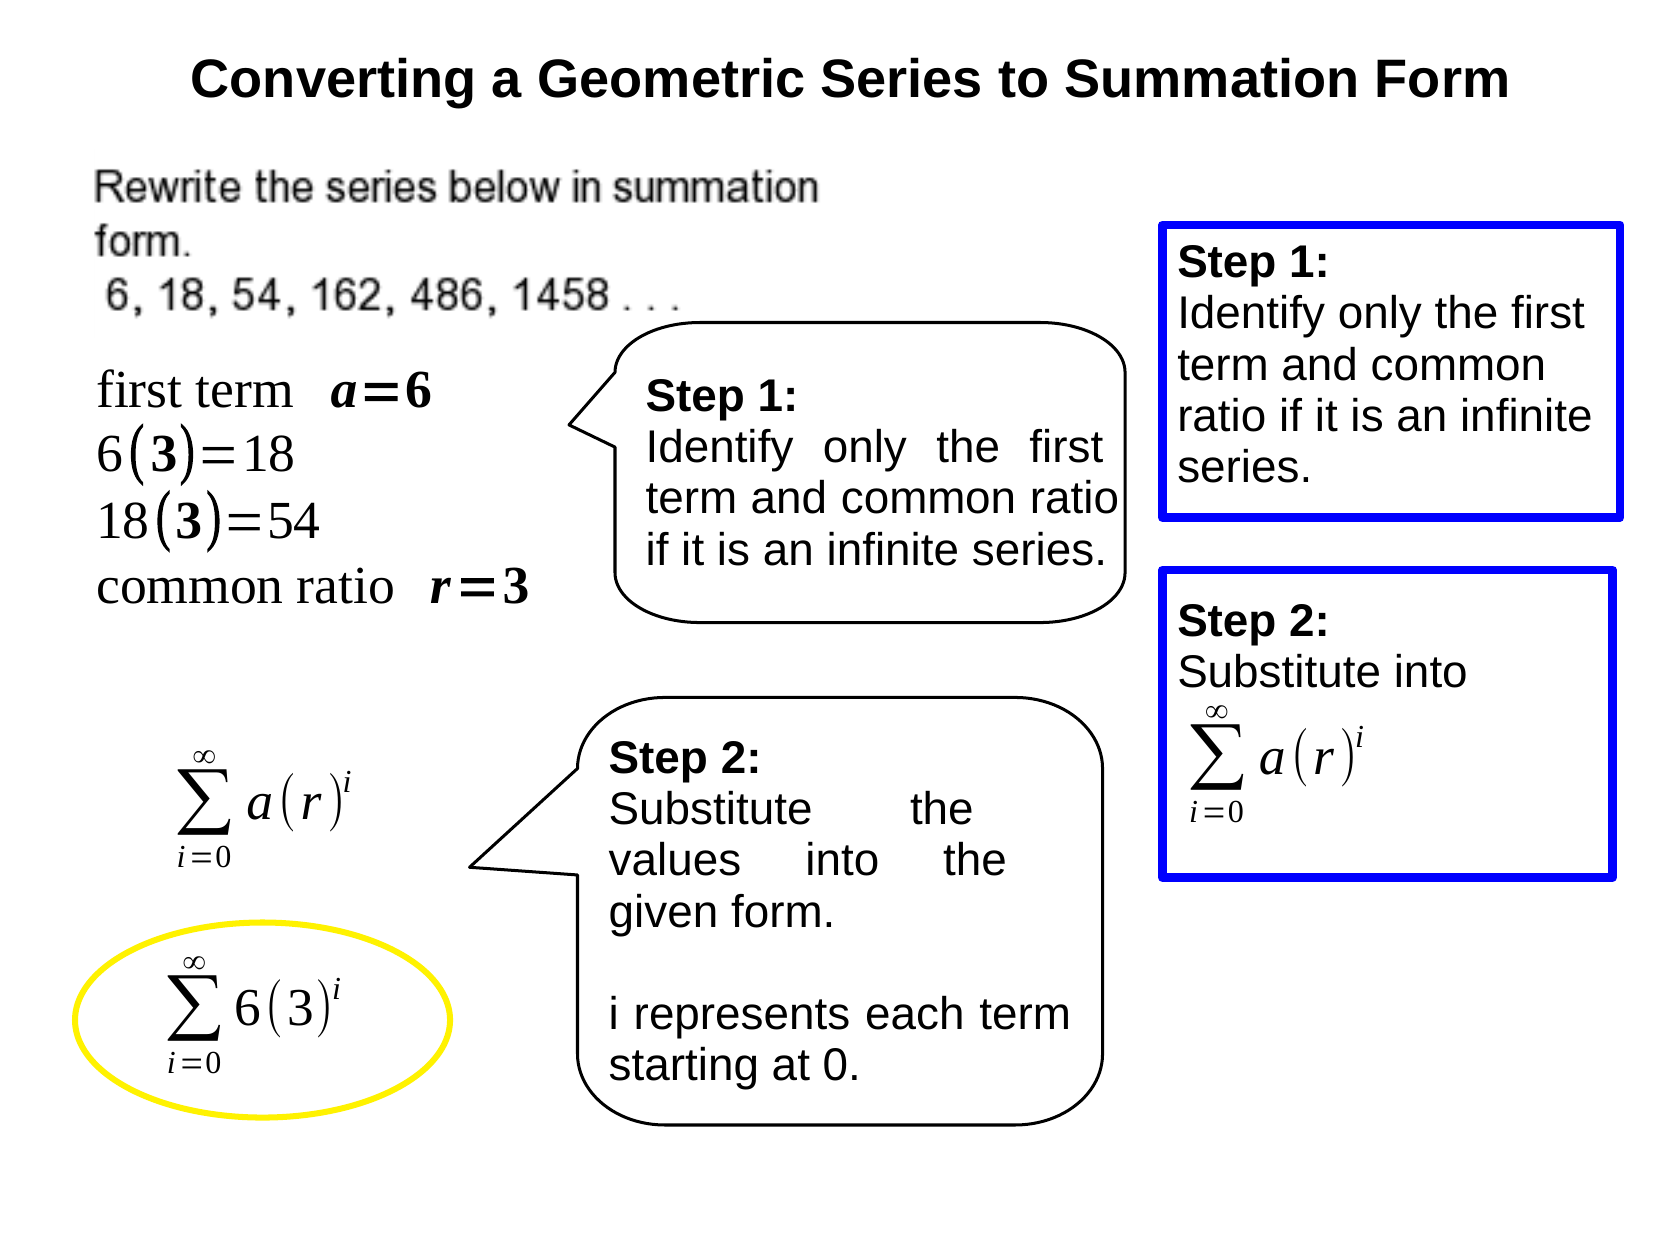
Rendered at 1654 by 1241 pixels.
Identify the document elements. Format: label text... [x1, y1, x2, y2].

text_box Converting a Geometric Series to Summation Form [135, 41, 1568, 238]
text_box Step 2: Substitute the values into the given form. i represents each term starting at 0. [469, 697, 1103, 1126]
chart [167, 748, 360, 874]
text_box Step 1: Identify only the first term and common ratio if it is an infinite series. Step 2: Substitute into [1162, 522, 1621, 1221]
text_box Step 1: Identify only the first term and common ratio if it is an infinite series. Step 2: Substitute into [1167, 229, 1616, 513]
picture [93, 149, 898, 338]
chart [1179, 703, 1373, 829]
chart [90, 360, 536, 677]
text_box Step 1: Identify only the first term and common ratio if it is an infinite series. [568, 322, 1126, 623]
text_box Step 1: Identify only the first term and common ratio if it is an infinite series. Step 2: Substitute into [1167, 574, 1608, 873]
chart [157, 954, 349, 1081]
